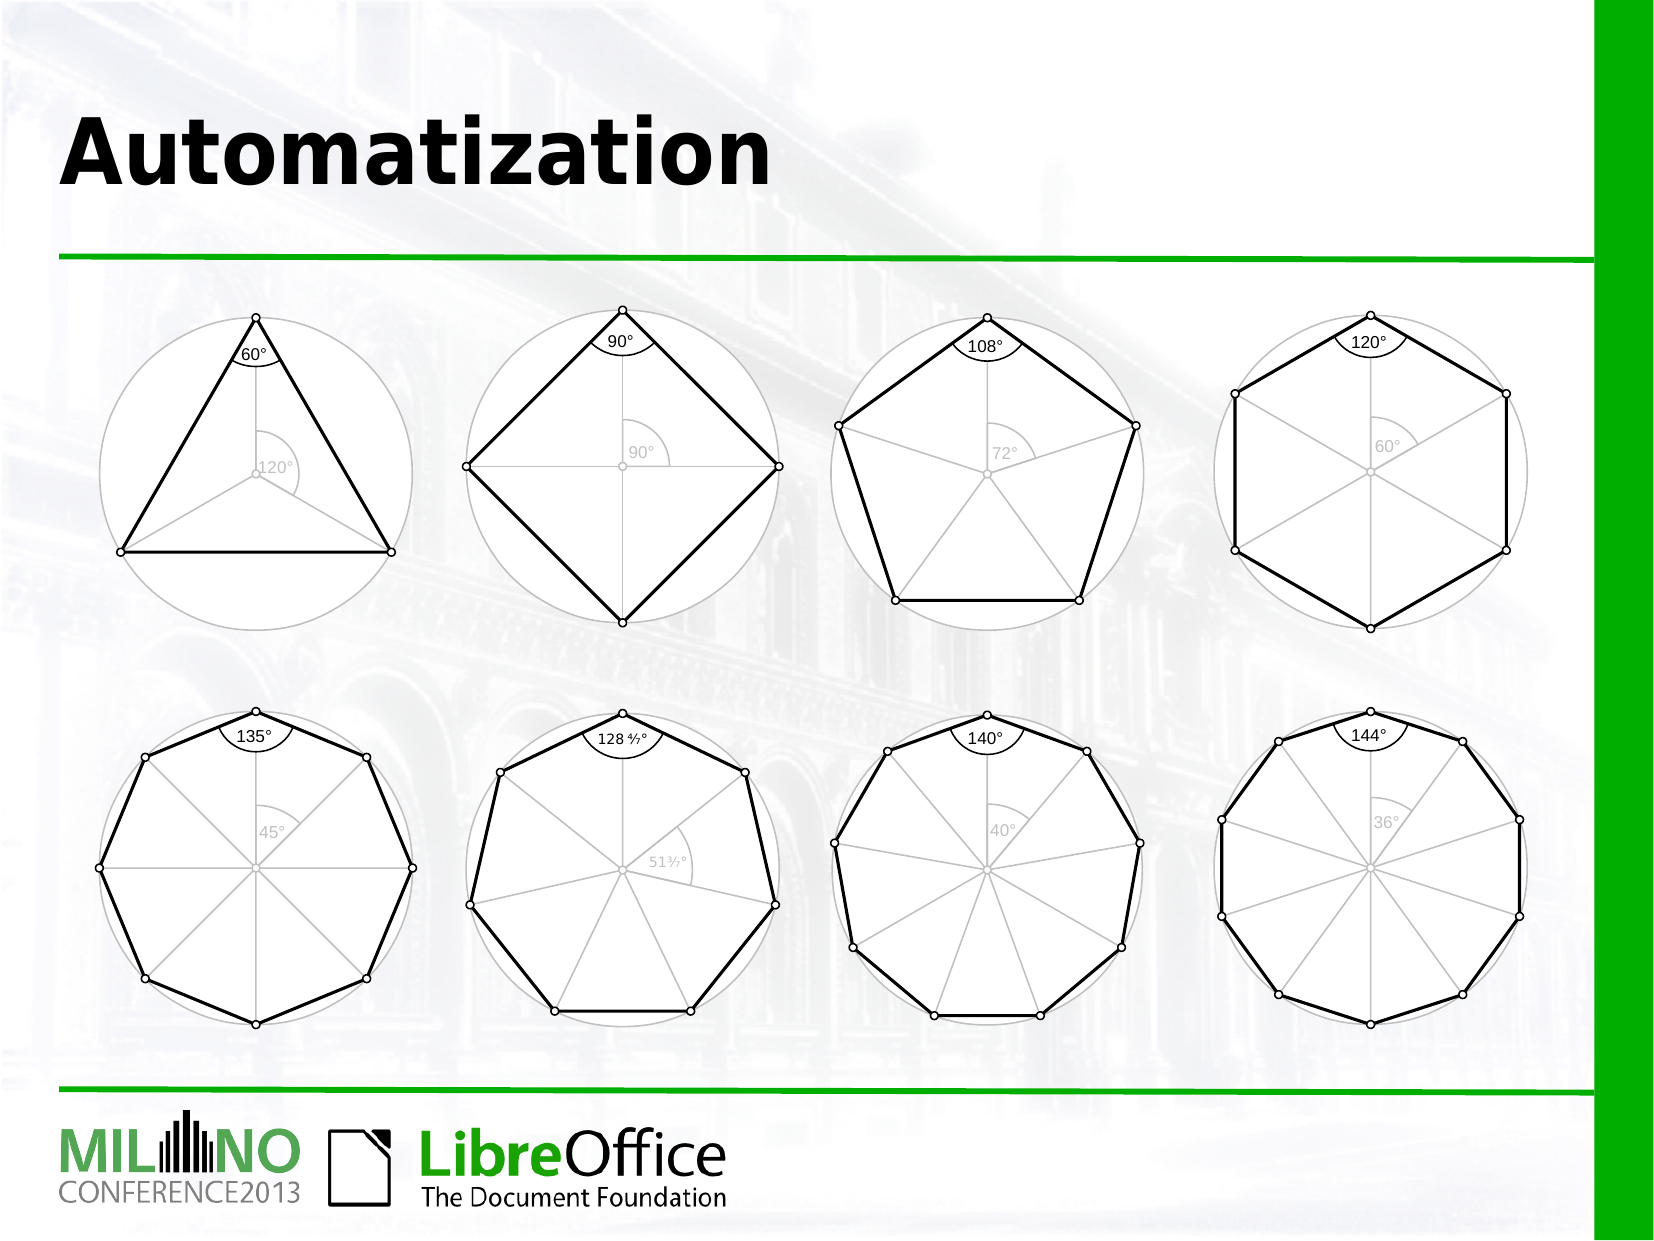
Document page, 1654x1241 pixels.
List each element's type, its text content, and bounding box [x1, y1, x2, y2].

title Automatization [59, 49, 1548, 257]
picture [1, 0, 1594, 1241]
